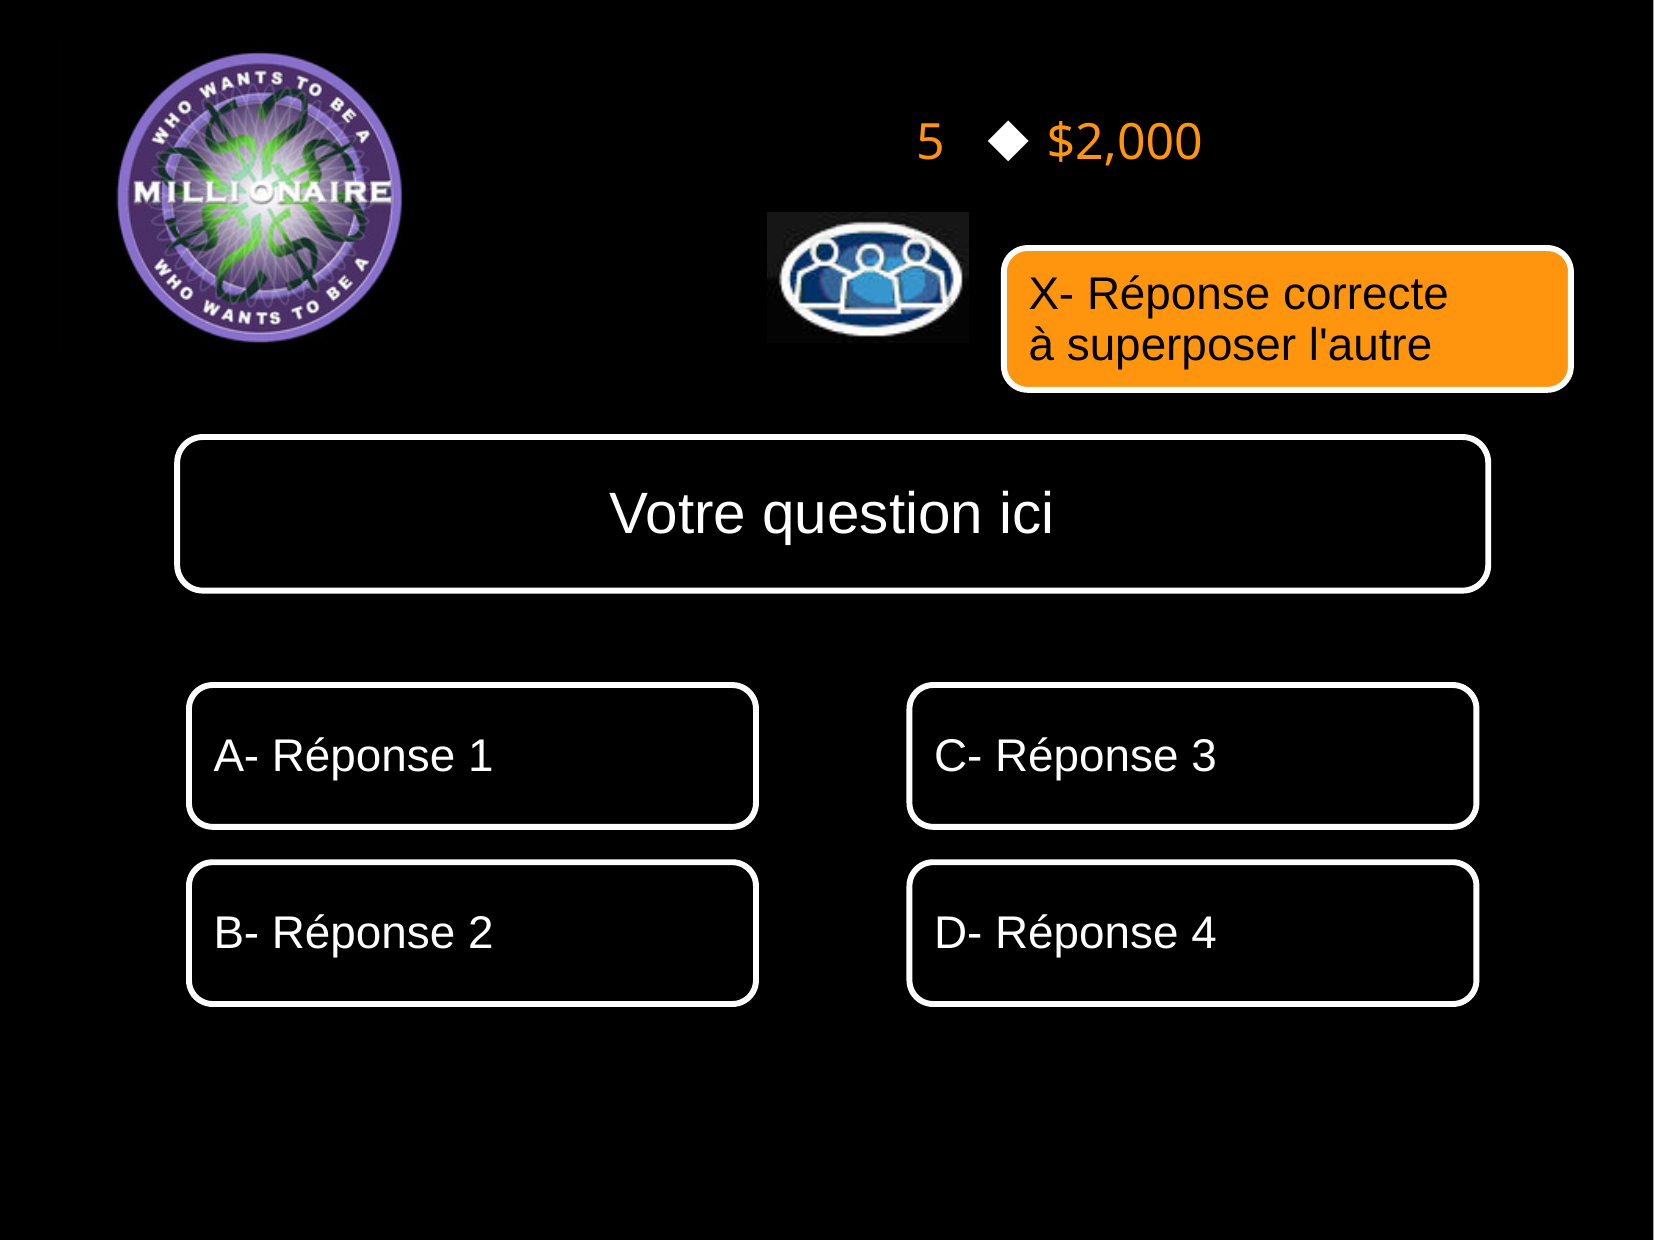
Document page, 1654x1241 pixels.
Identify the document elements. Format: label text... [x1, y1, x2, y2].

text_box X- Réponse correcte à superposer l'autre [1003, 248, 1571, 390]
text_box 5  $2,000 [774, 106, 1458, 213]
text_box C- Réponse 3 [909, 685, 1477, 827]
picture [767, 212, 969, 343]
text_box B- Réponse 2 [188, 862, 756, 1004]
text_box Votre question ici [177, 437, 1489, 591]
picture [59, 41, 477, 355]
text_box A- Réponse 1 [188, 685, 756, 827]
text_box D- Réponse 4 [909, 862, 1477, 1004]
